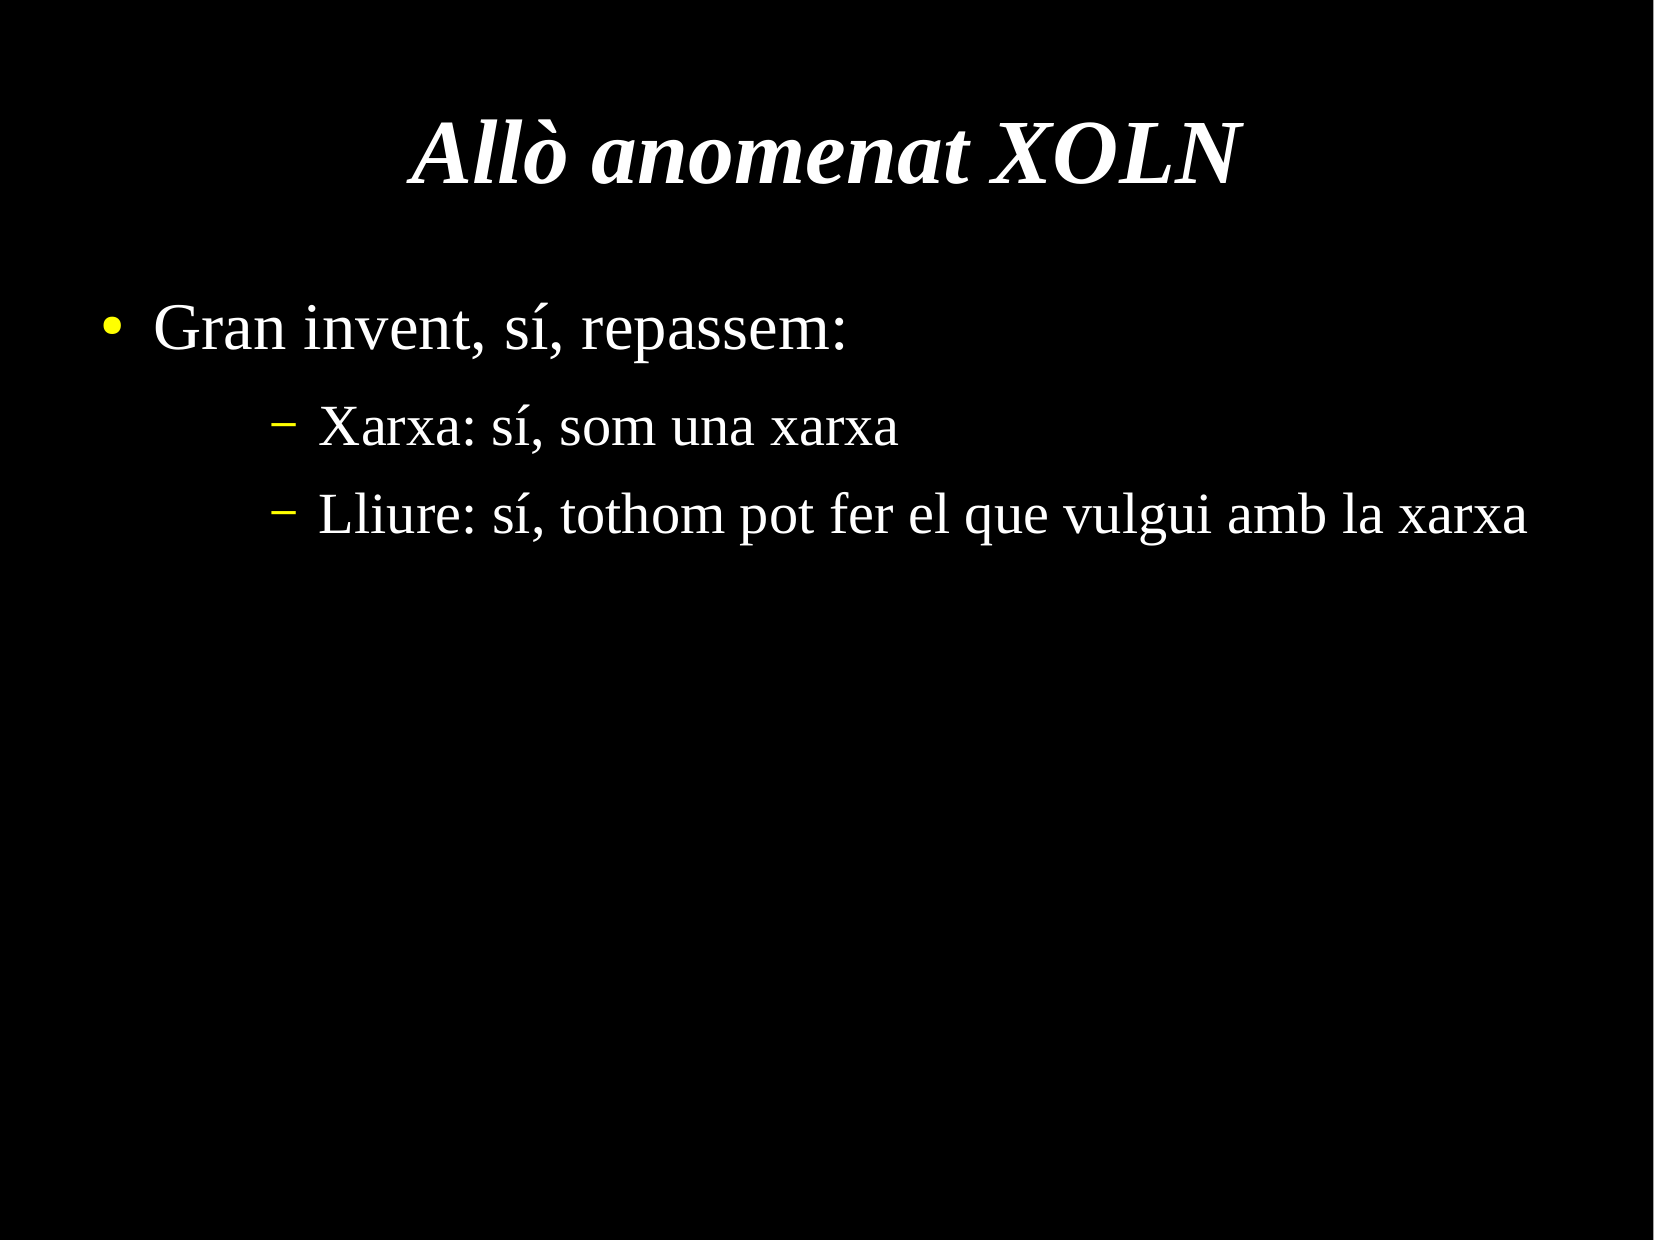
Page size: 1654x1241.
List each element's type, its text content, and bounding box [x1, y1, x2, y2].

list Gran invent, sí, repassem: Xarxa: sí, som una xarxa Lliure: sí, tothom pot fer el que vulgui amb la xarxa [82, 290, 1571, 1094]
title Allò anomenat XOLN [82, 56, 1571, 250]
